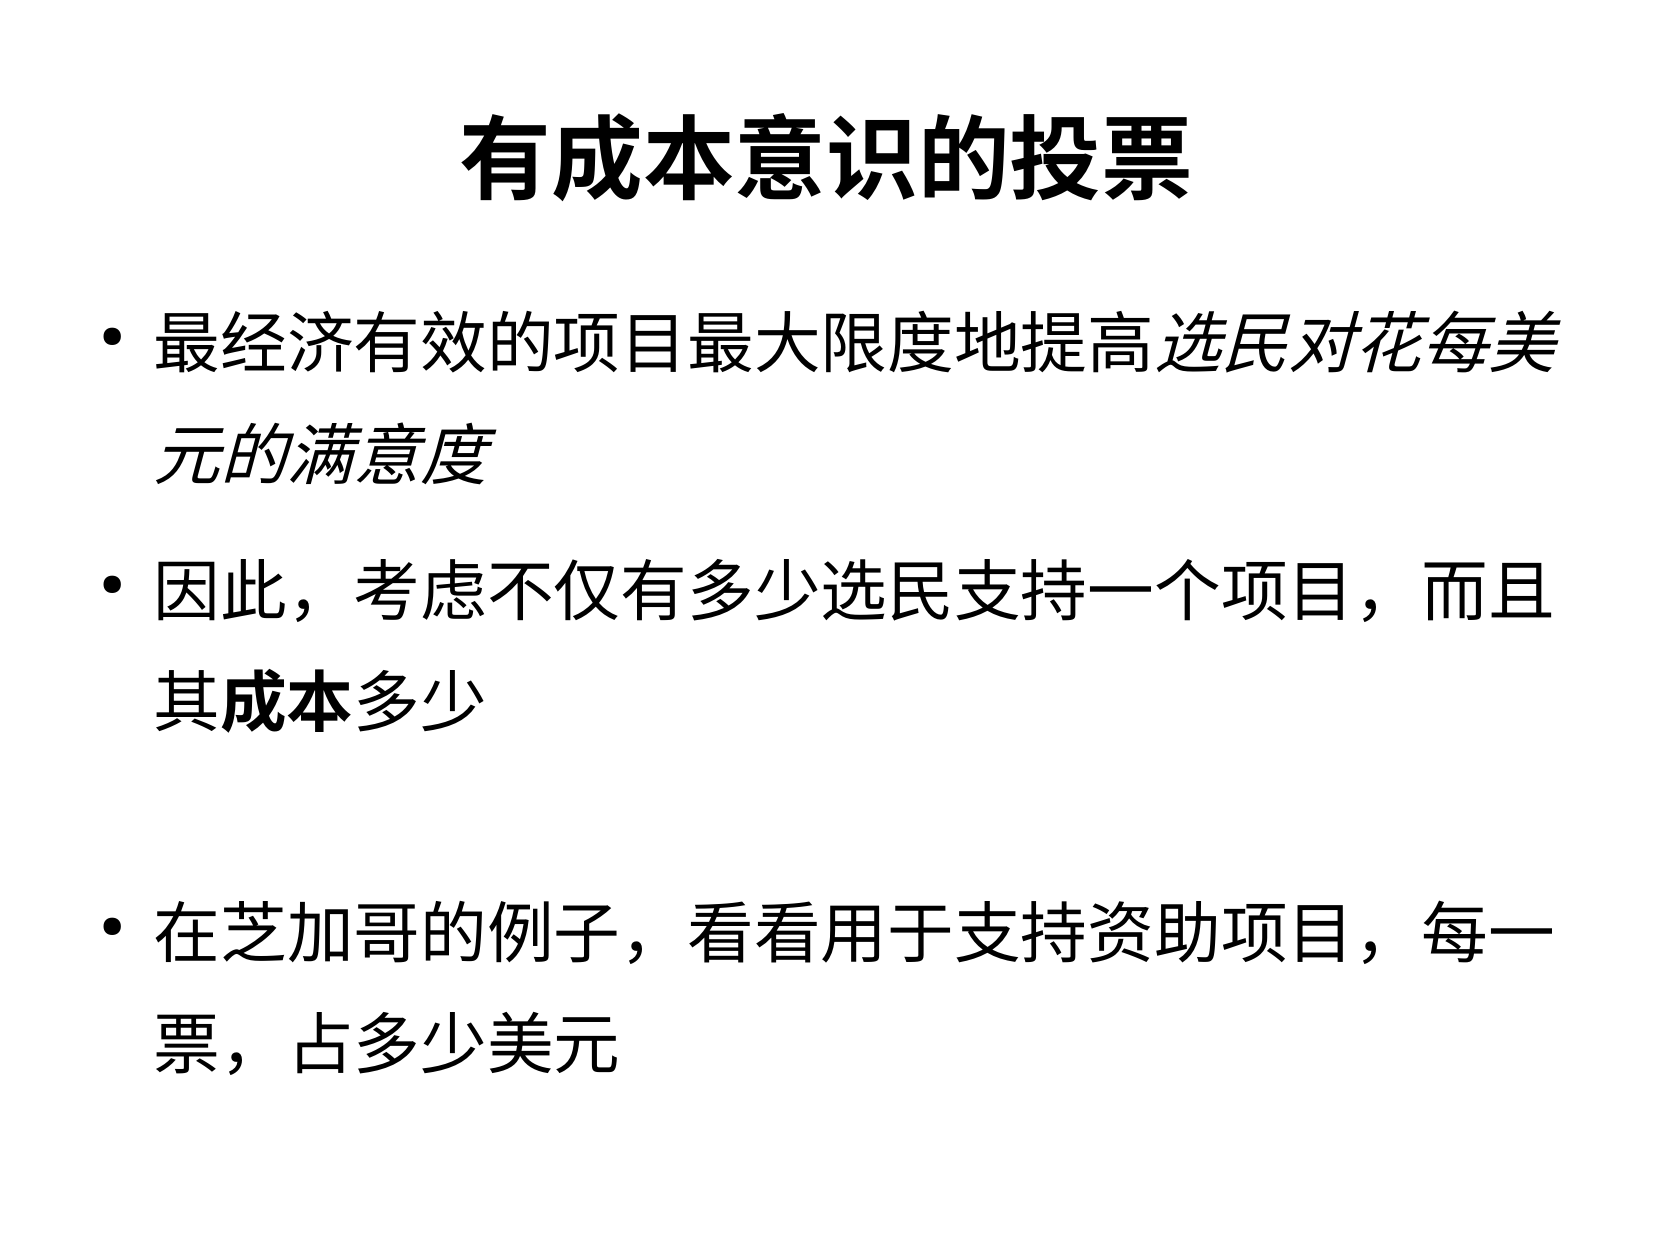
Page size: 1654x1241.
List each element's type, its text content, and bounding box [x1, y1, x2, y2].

title 有成本意识的投票 [82, 49, 1571, 257]
list 最经济有效的项目最大限度地提高选民对花每美元的满意度 因此，考虑不仅有多少选民支持一个项目，而且其成本多少 在芝加哥的例子，看看用于支持资助项目，每一票，占多少美元 [82, 290, 1571, 1228]
